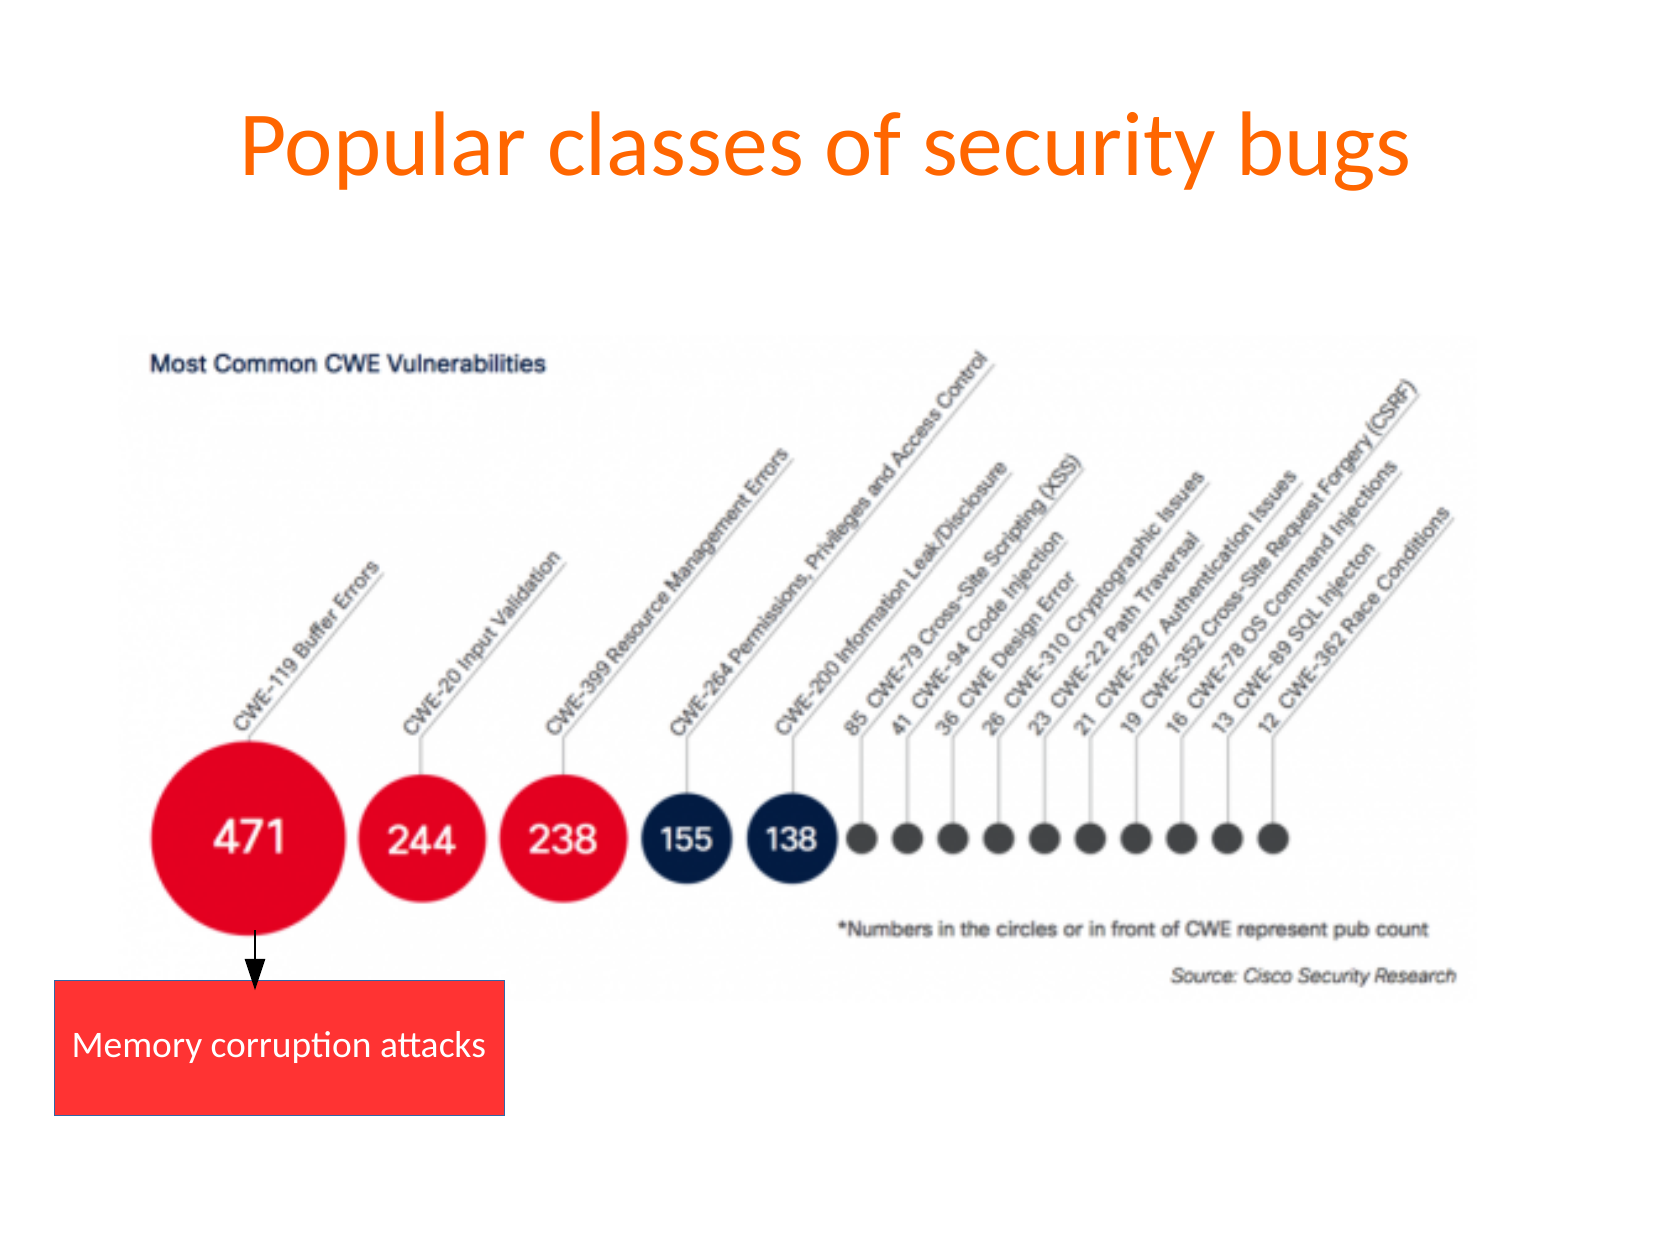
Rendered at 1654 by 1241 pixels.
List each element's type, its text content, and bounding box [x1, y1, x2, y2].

text_box Memory corruption attacks [54, 980, 505, 1116]
picture [118, 335, 1477, 1003]
title Popular classes of security bugs [82, 49, 1571, 257]
